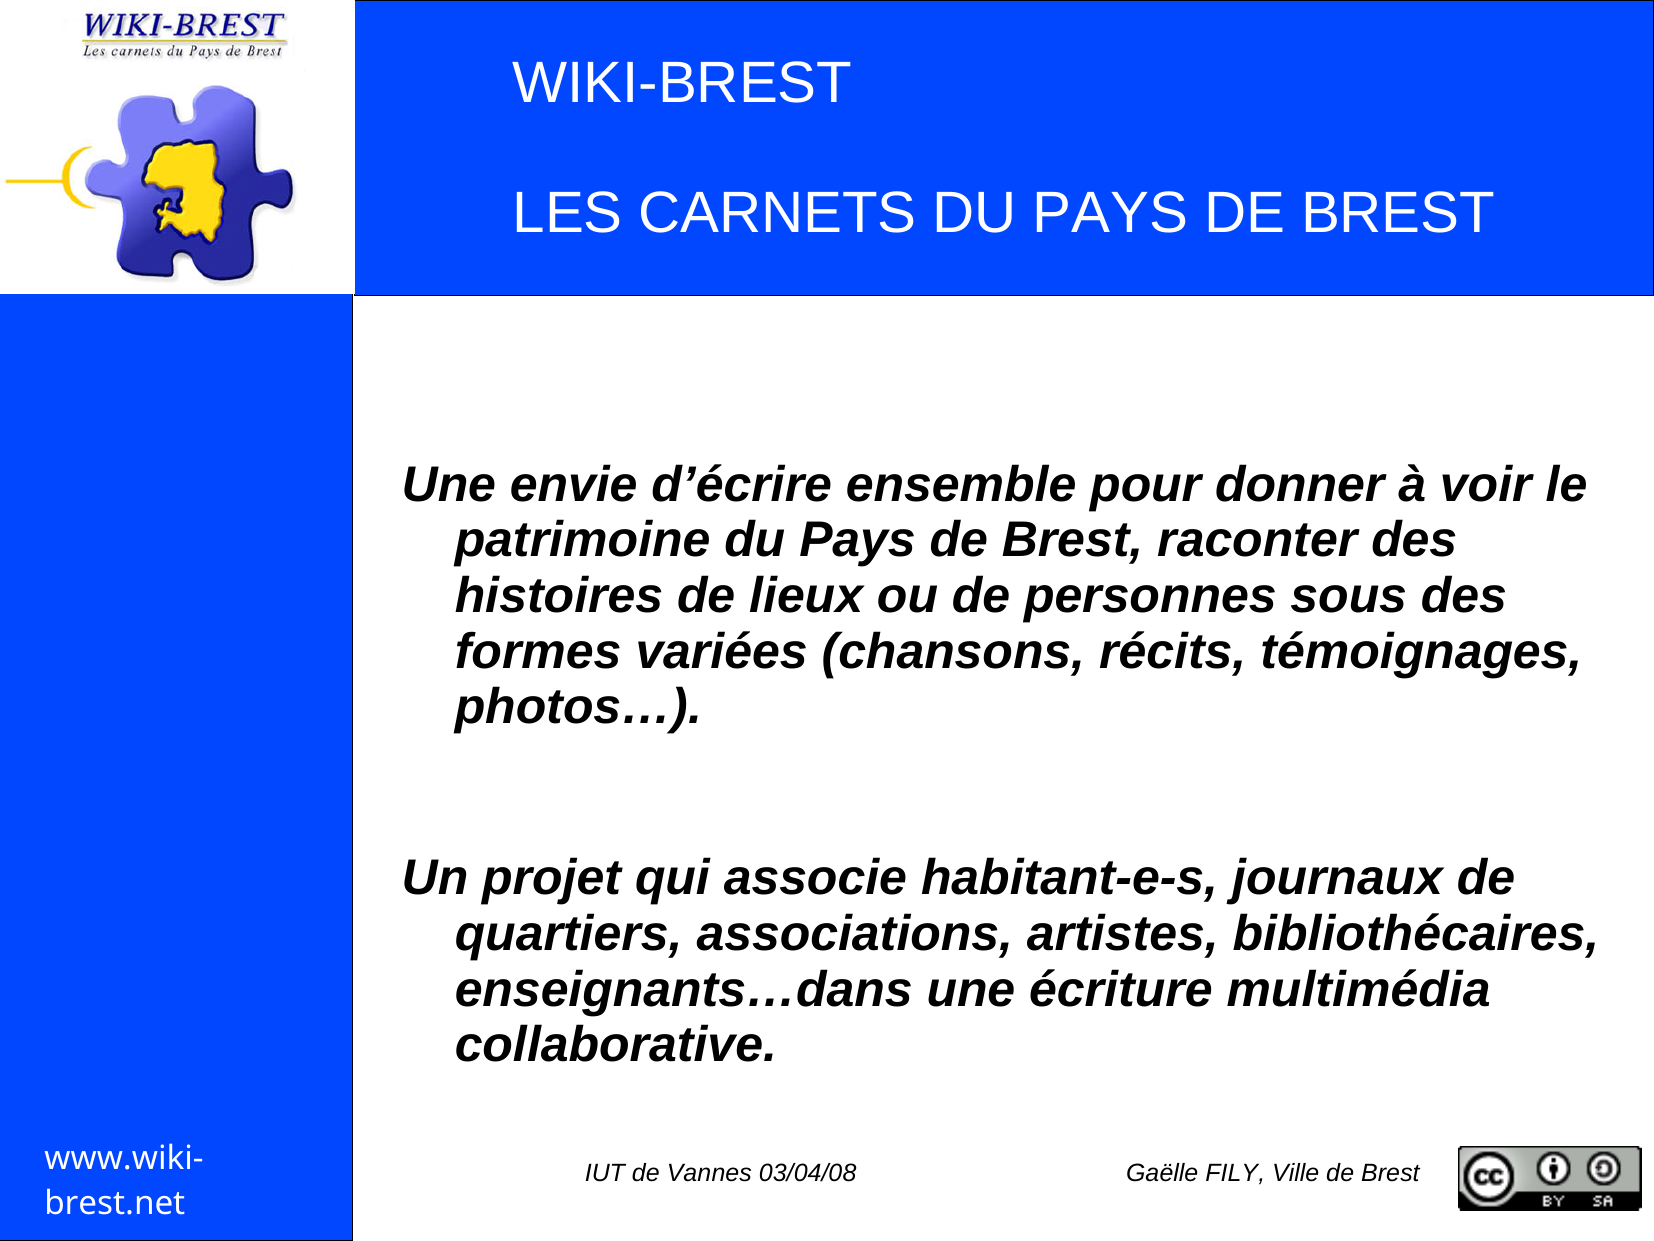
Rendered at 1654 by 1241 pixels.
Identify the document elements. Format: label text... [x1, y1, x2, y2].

picture [0, 0, 355, 296]
text_box [0, 294, 353, 1241]
text_box www.wiki-brest.net [29, 1126, 343, 1182]
text_box Une envie d’écrire ensemble pour donner à voir le patrimoine du Pays de Brest, raconter des histoires de lieux ou de personnes sous des formes variées (chansons, récits, témoignages, photos…). Un projet qui associe habitant-e-s, journaux de quartiers, associations, artistes, bibliothécaires, enseignants…dans une écriture multimédia collaborative. [383, 455, 1640, 1085]
text_box WIKI-BREST LES CARNETS DU PAYS DE BREST [354, 0, 1654, 296]
picture [1458, 1146, 1642, 1211]
